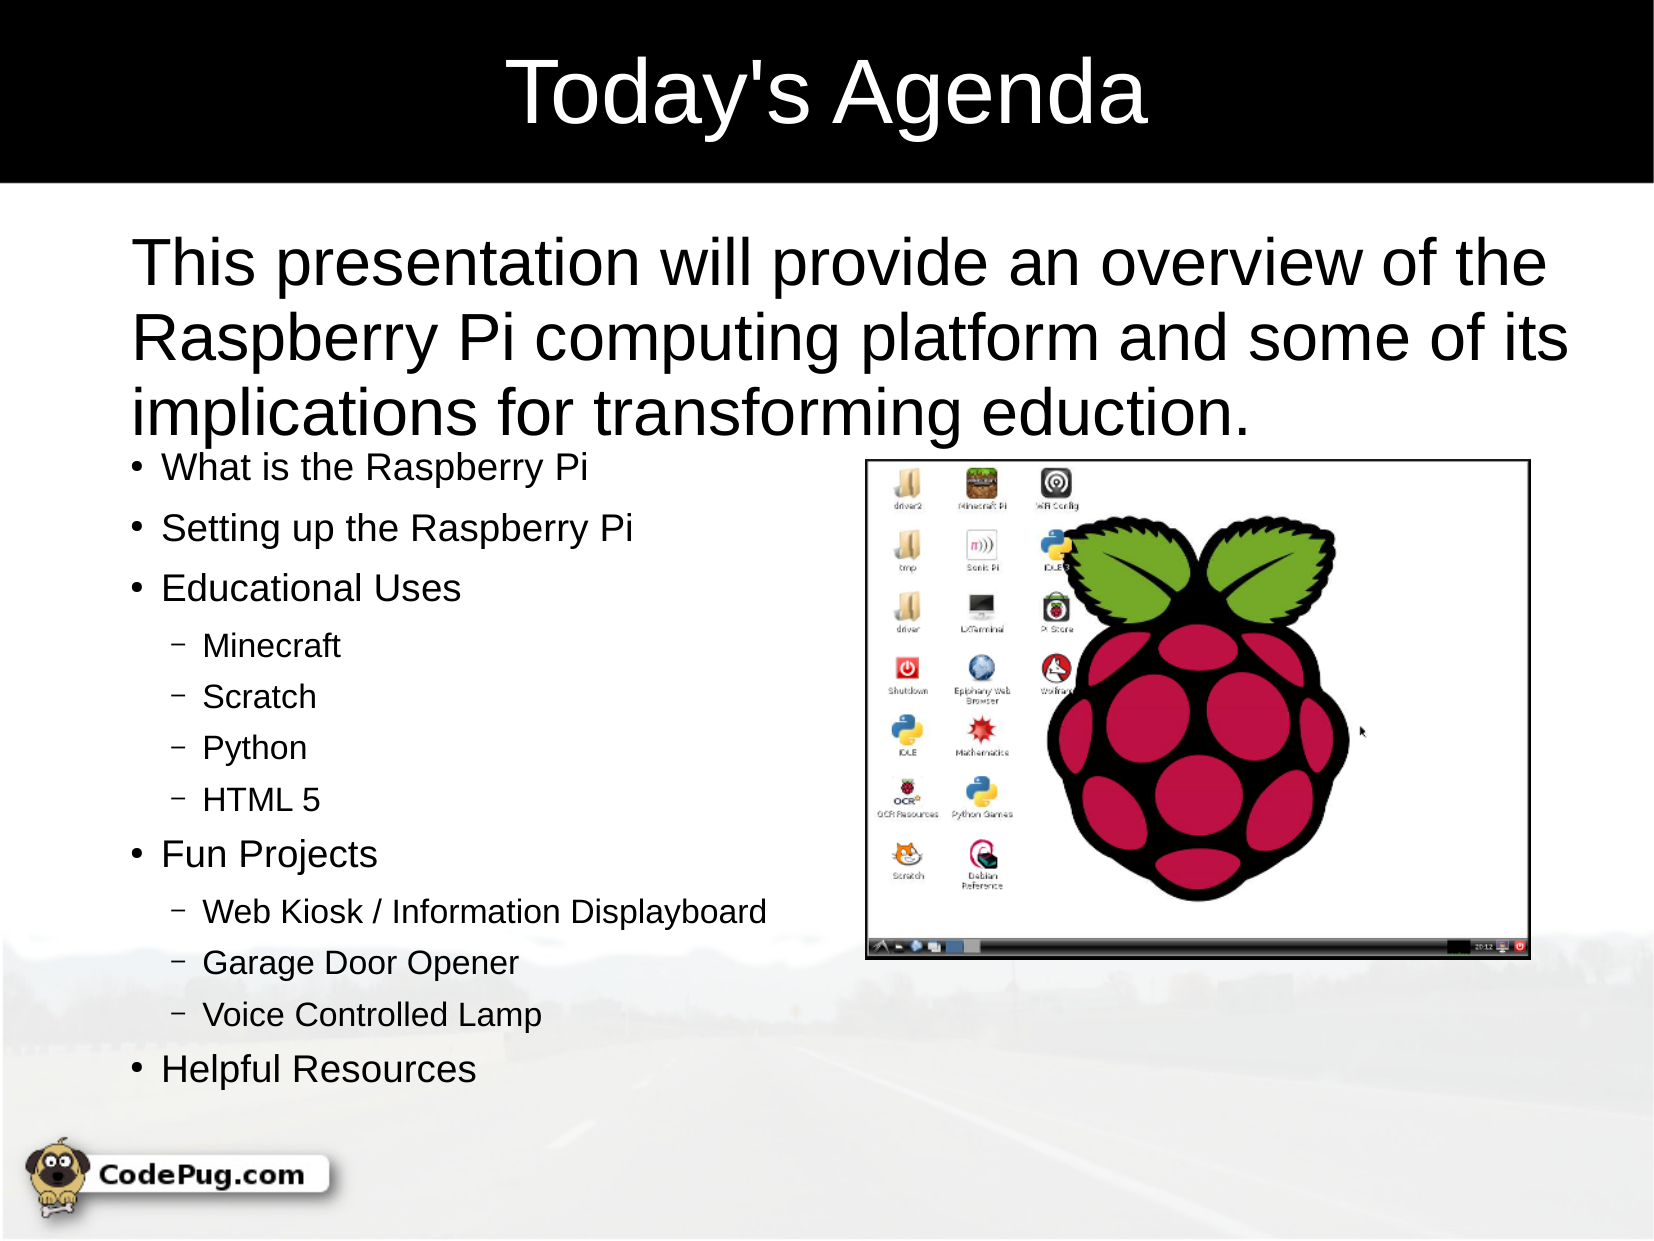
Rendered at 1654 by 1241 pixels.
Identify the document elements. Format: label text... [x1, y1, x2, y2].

title Today's Agenda [82, 19, 1571, 166]
text_box This presentation will provide an overview of the Raspberry Pi computing platform and some of its implications for transforming eduction. [60, 225, 1606, 463]
list What is the Raspberry Pi Setting up the Raspberry Pi Educational Uses Minecraft Scratch Python HTML 5 Fun Projects Web Kiosk / Information Displayboard Garage Door Opener Voice Controlled Lamp Helpful Resources [120, 463, 1594, 1096]
picture [0, 0, 1654, 1241]
